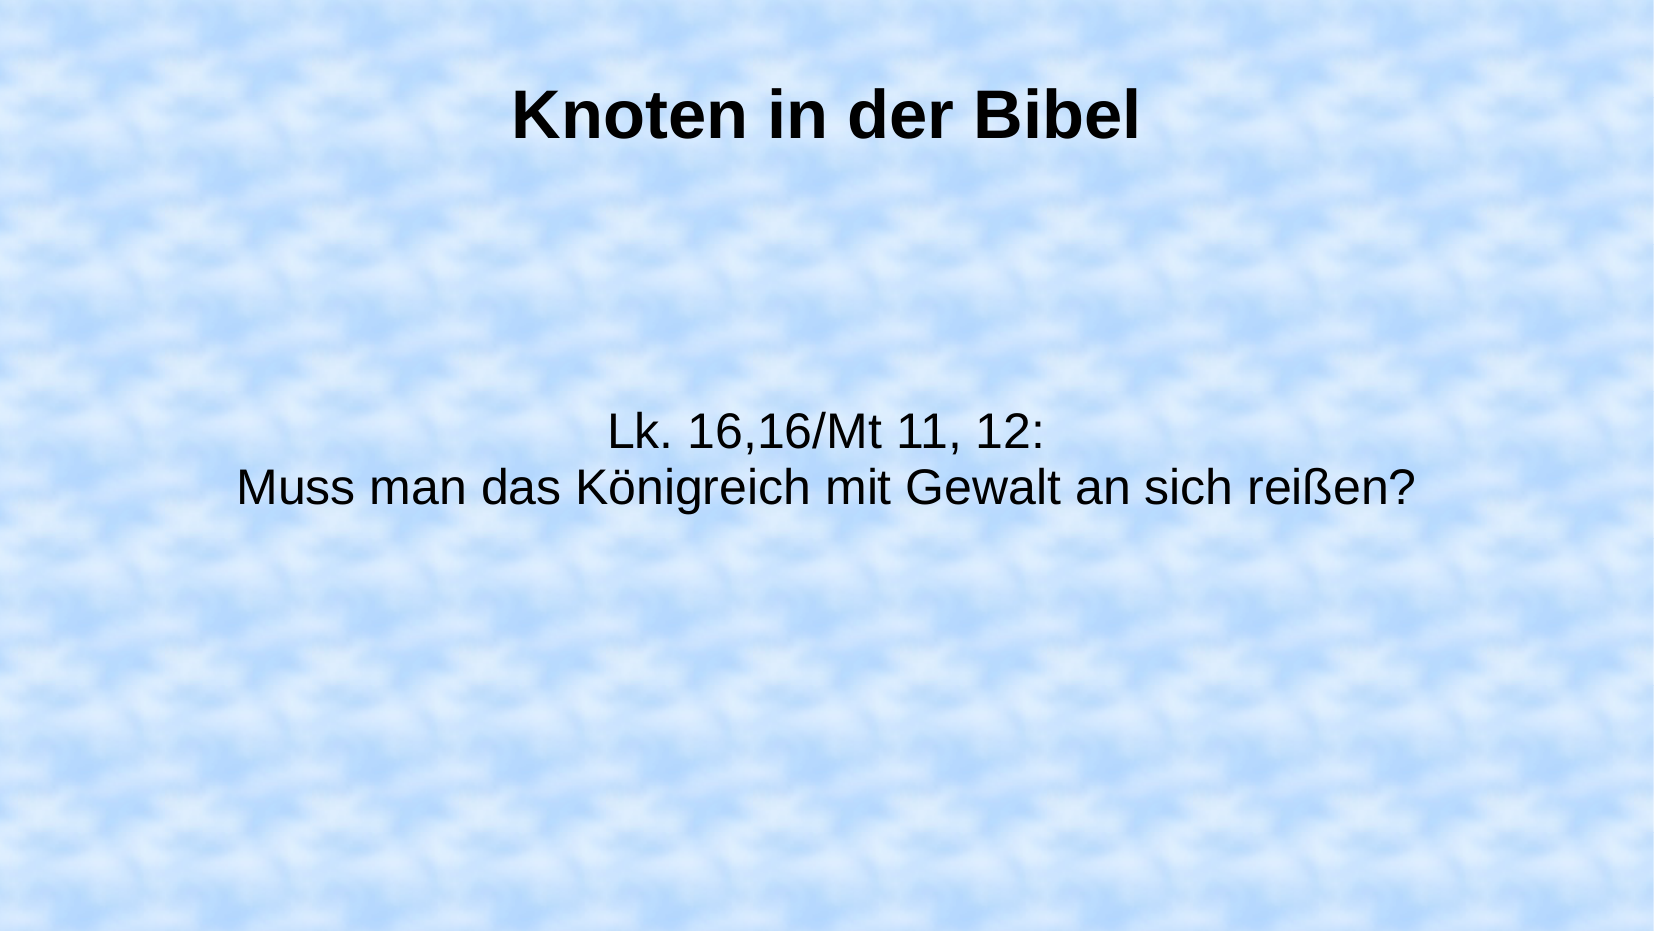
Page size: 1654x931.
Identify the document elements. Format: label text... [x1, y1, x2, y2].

title Knoten in der Bibel [82, 37, 1571, 193]
subtitle Lk. 16,16/Mt 11, 12: Muss man das Königreich mit Gewalt an sich reißen? [82, 217, 1571, 758]
picture [0, 0, 1654, 931]
